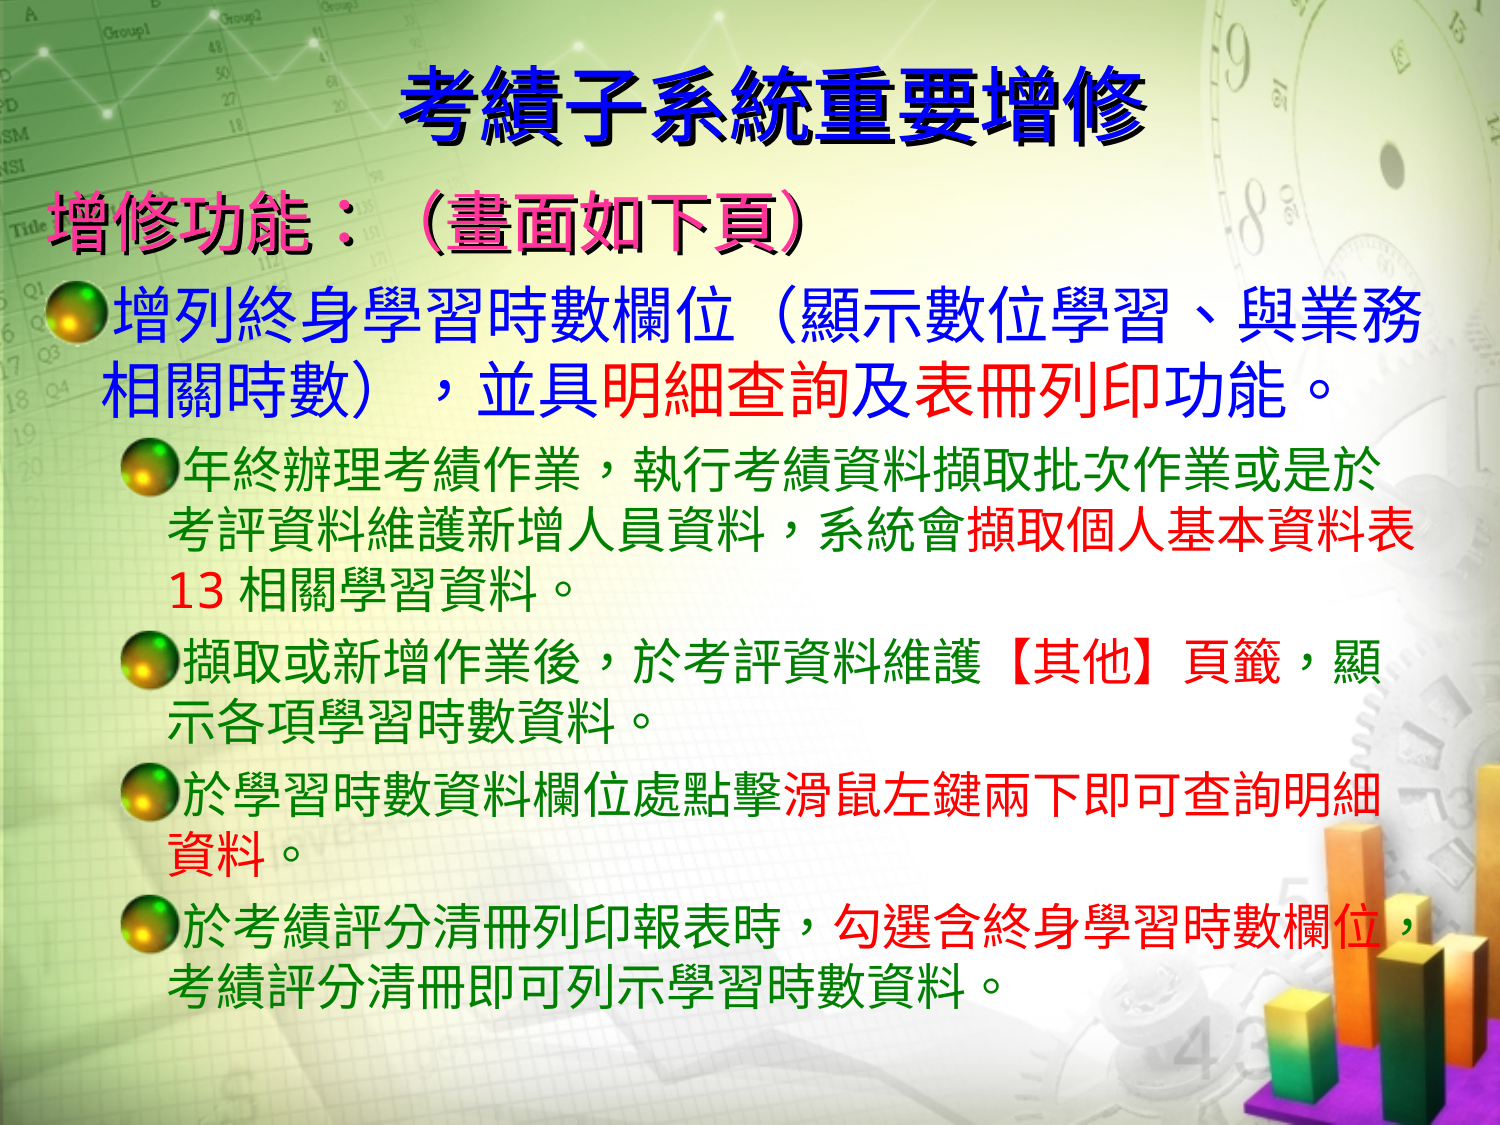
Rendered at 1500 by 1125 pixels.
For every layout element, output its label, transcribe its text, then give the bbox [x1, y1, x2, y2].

list 增修功能：（畫面如下頁） 增列終身學習時數欄位（顯示數位學習、與業務相關時數），並具明細查詢及表冊列印功能。 年終辦理考績作業，執行考績資料擷取批次作業或是於考評資料維護新增人員資料，系統會擷取個人基本資料表13相關學習資料。 擷取或新增作業後，於考評資料維護【其他】頁籤，顯示各項學習時數資料。 於學習時數資料欄位處點擊滑鼠左鍵兩下即可查詢明細資料。 於考績評分清冊列印報表時，勾選含終身學習時數欄位，考績評分清冊即可列示學習時數資料。 [29, 172, 1447, 1083]
title 考績子系統重要增修 [41, 42, 1500, 161]
picture [0, 0, 1500, 1125]
